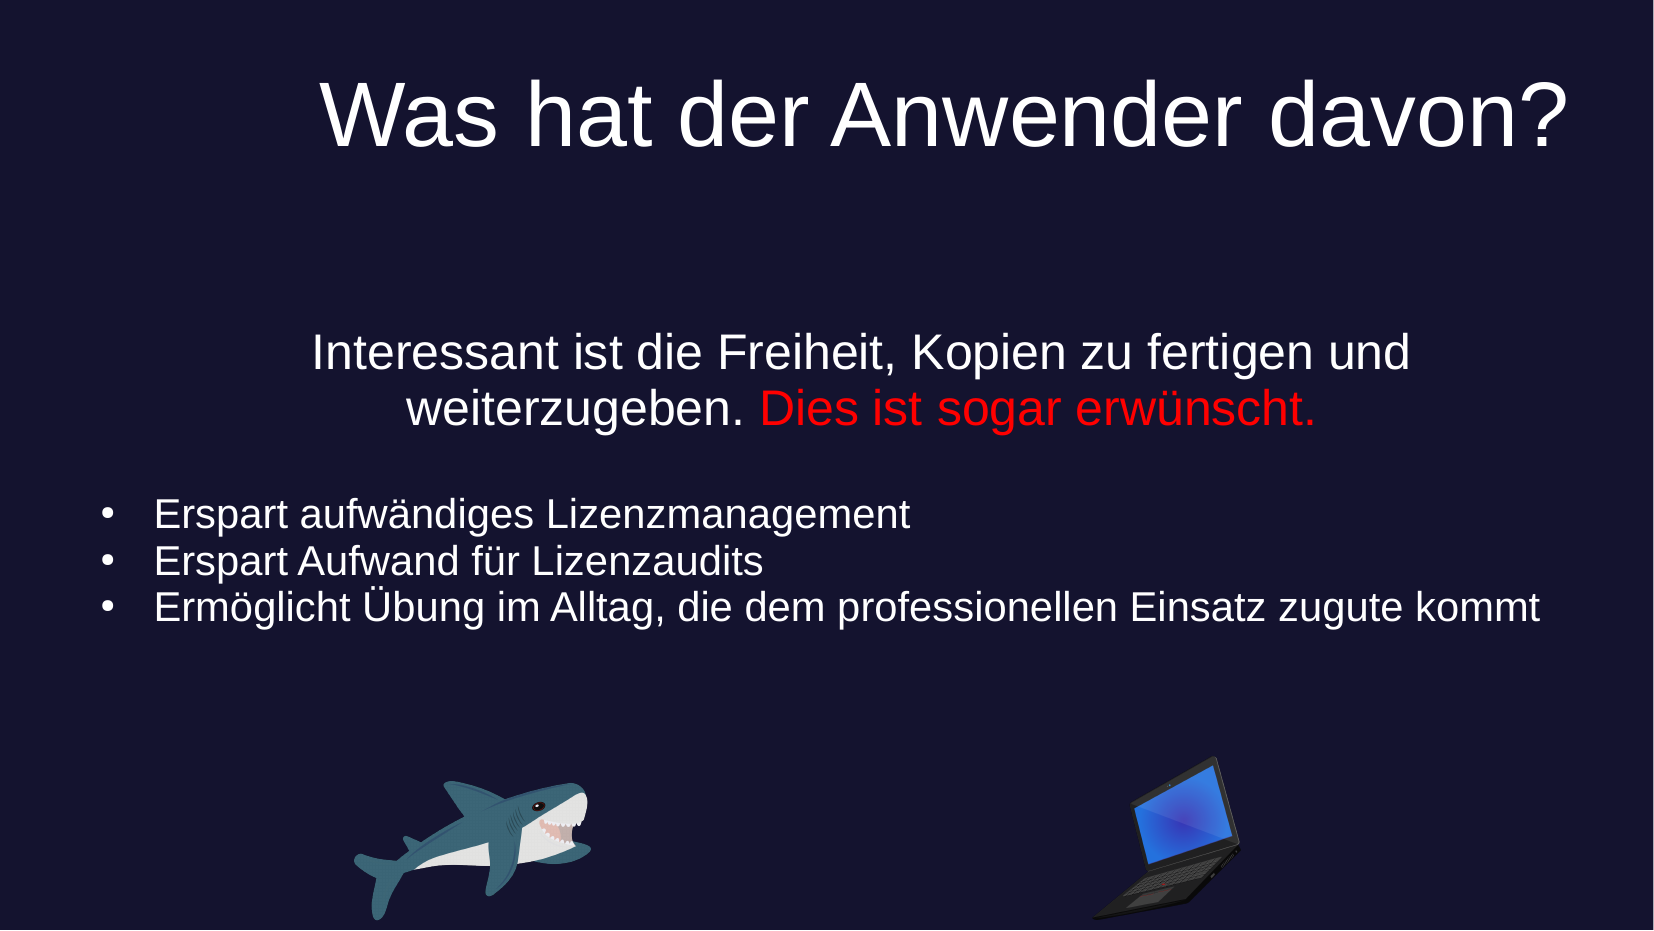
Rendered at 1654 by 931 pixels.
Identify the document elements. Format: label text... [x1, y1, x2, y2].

picture [354, 832, 591, 931]
title Was hat der Anwender davon? [82, 37, 1571, 193]
list Interessant ist die Freiheit, Kopien zu fertigen und weiterzugeben. Dies ist sogar erwünscht. Erspart aufwändiges Lizenzmanagement Erspart Aufwand für Lizenzaudits Ermöglicht Übung im Alltag, die dem professionellen Einsatz zugute kommt [82, 217, 1571, 832]
picture [1092, 832, 1241, 920]
